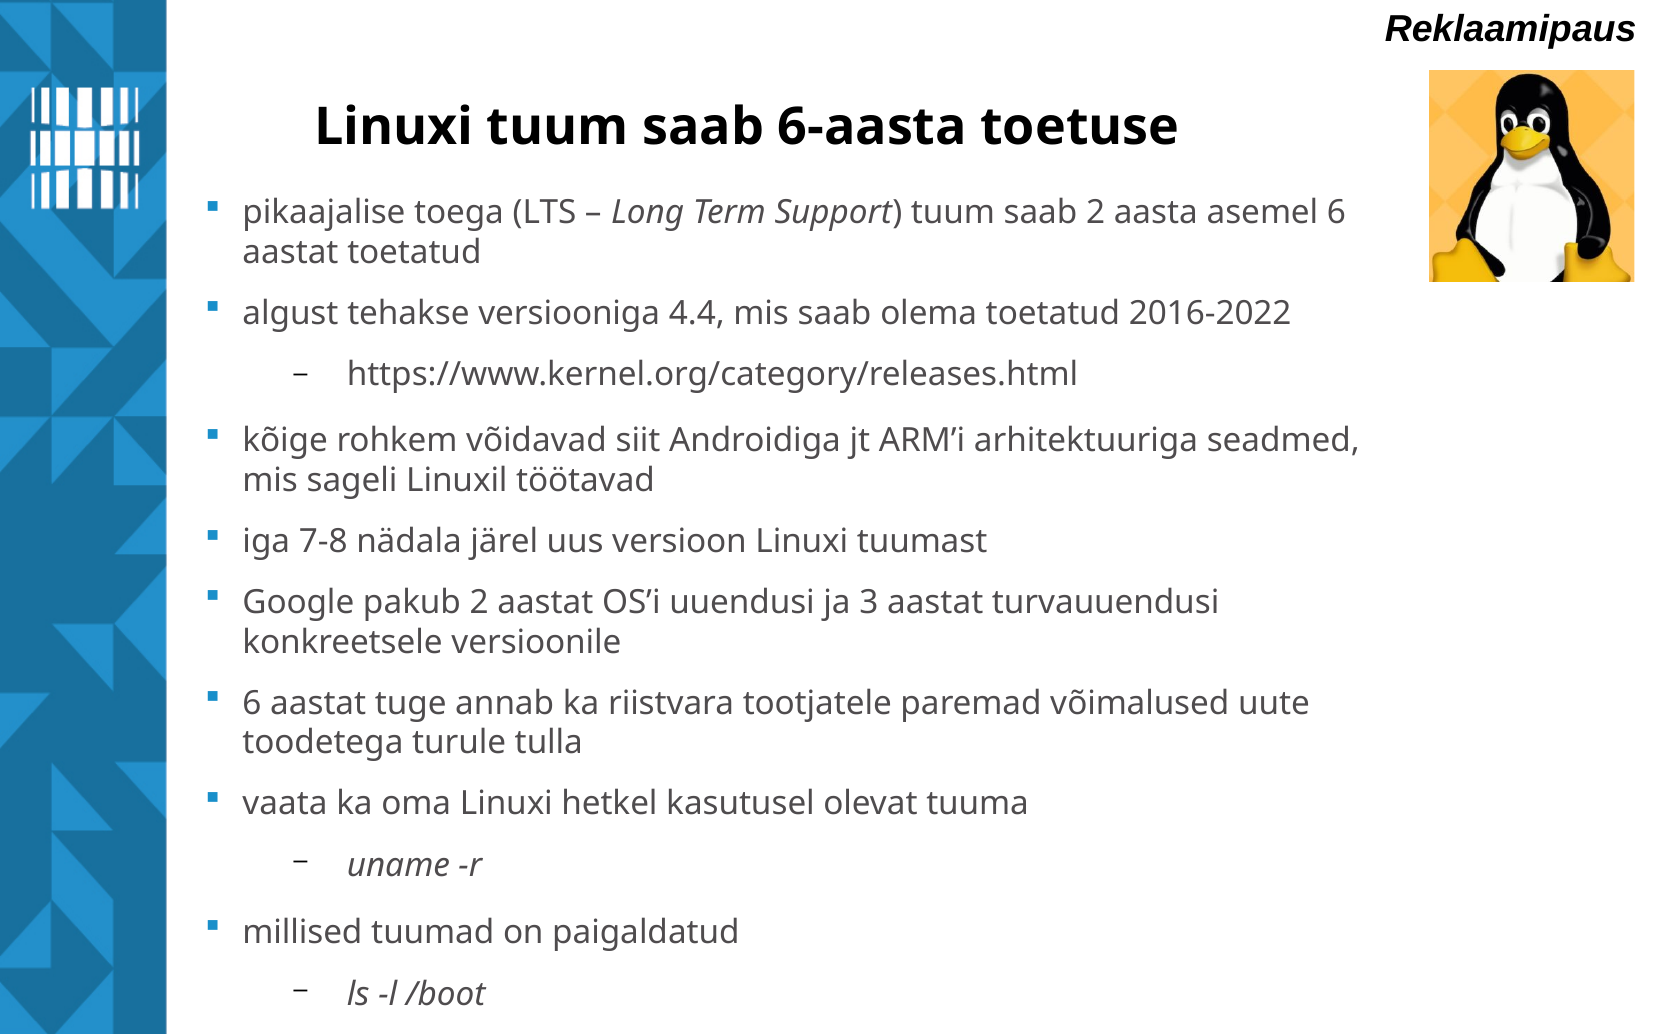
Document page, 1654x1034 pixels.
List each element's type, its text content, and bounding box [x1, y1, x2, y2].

list Linuxi tuum saab 6-aasta toetuse [314, 88, 1429, 182]
list pikaajalise toega (LTS – Long Term Support) tuum saab 2 aasta asemel 6 aastat toetatud algust tehakse versiooniga 4.4, mis saab olema toetatud 2016-2022 https://www.kernel.org/category/releases.html kõige rohkem võidavad siit Androidiga jt ARM’i arhitektuuriga seadmed, mis sageli Linuxil töötavad iga 7-8 nädala järel uus versioon Linuxi tuumast Google pakub 2 aastat OS’i uuendusi ja 3 aastat turvauuendusi konkreetsele versioonile 6 aastat tuge annab ka riistvara tootjatele paremad võimalused uute toodetega turule tulla vaata ka oma Linuxi hetkel kasutusel olevat tuuma uname -r millised tuumad on paigaldatud ls -l /boot [190, 182, 1430, 1034]
picture [42, 108, 132, 208]
picture [1429, 70, 1635, 282]
